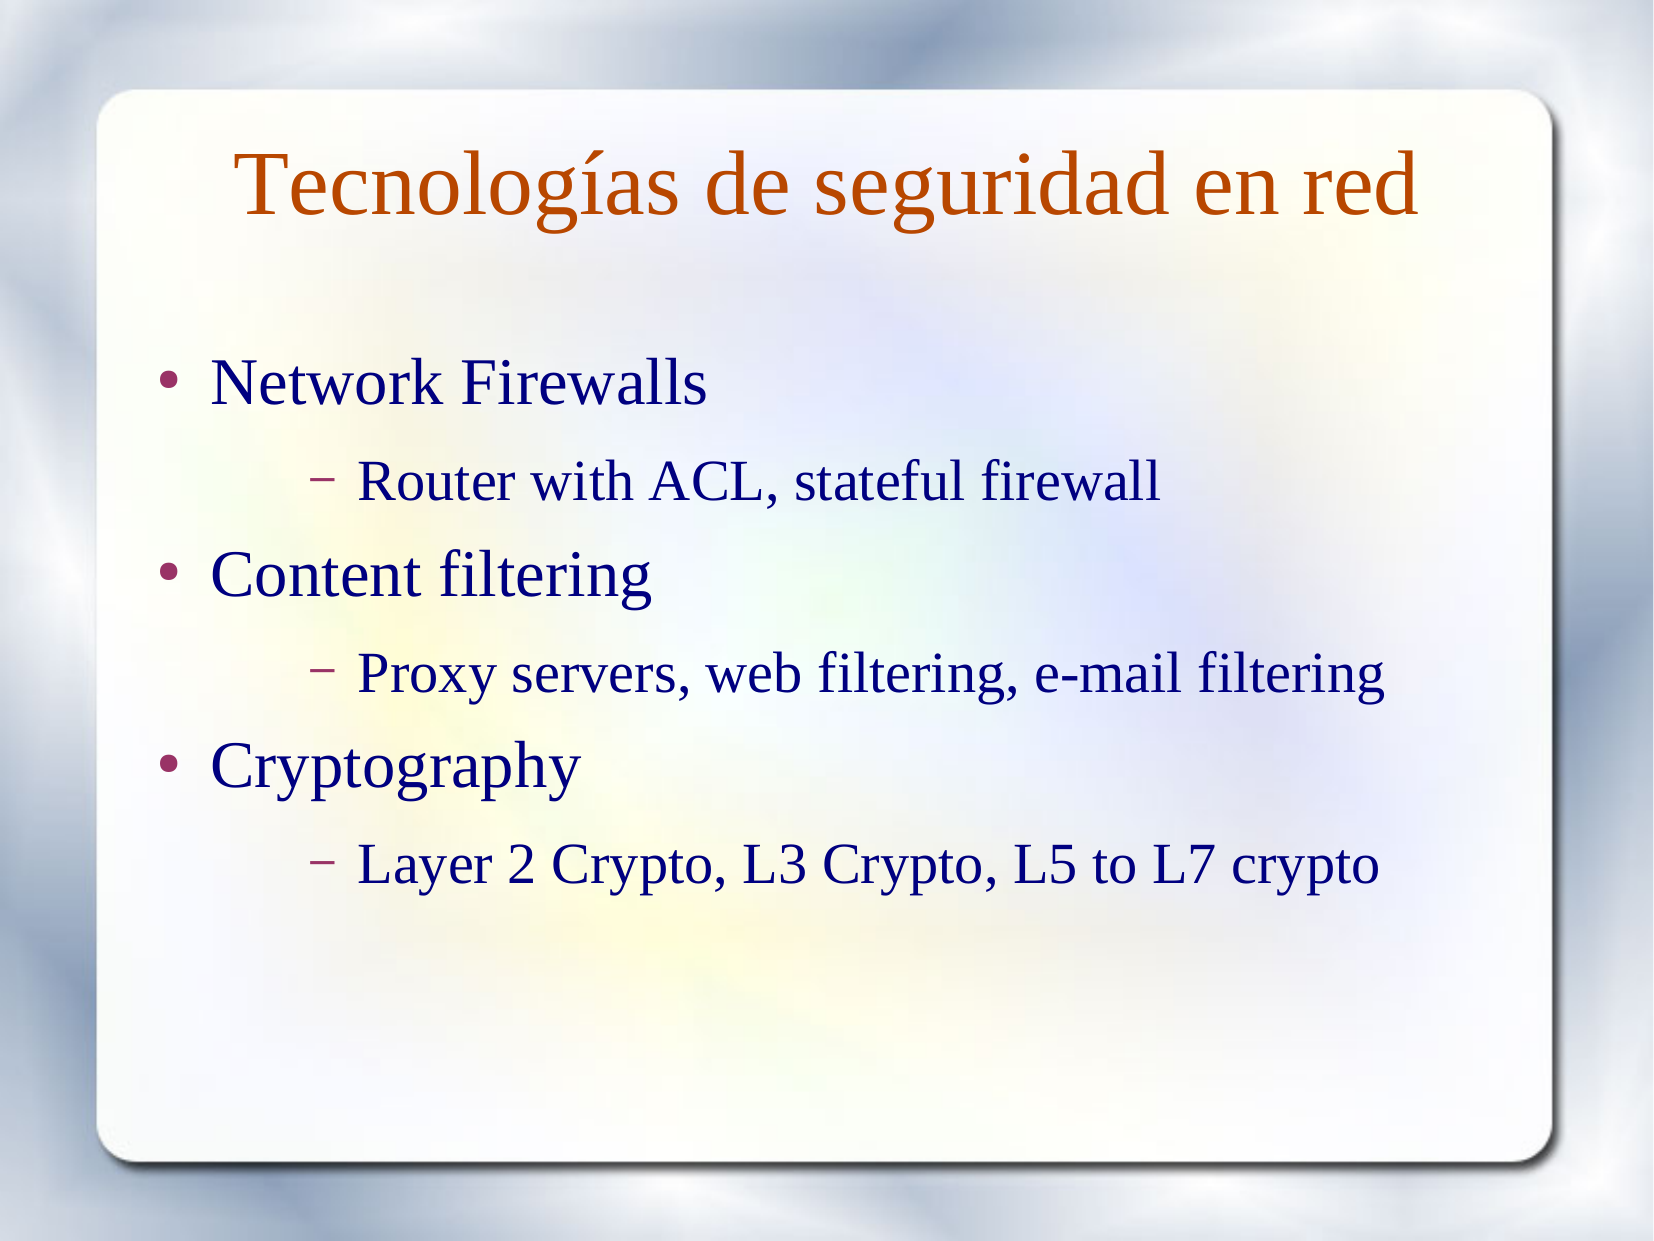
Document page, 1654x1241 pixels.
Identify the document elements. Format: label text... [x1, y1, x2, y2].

title Tecnologías de seguridad en red [121, 132, 1534, 235]
picture [0, 0, 1654, 1241]
list Network Firewalls Router with ACL, stateful firewall Content filtering Proxy servers, web filtering, e-mail filtering Cryptography Layer 2 Crypto, L3 Crypto, L5 to L7 crypto [121, 344, 1534, 1149]
